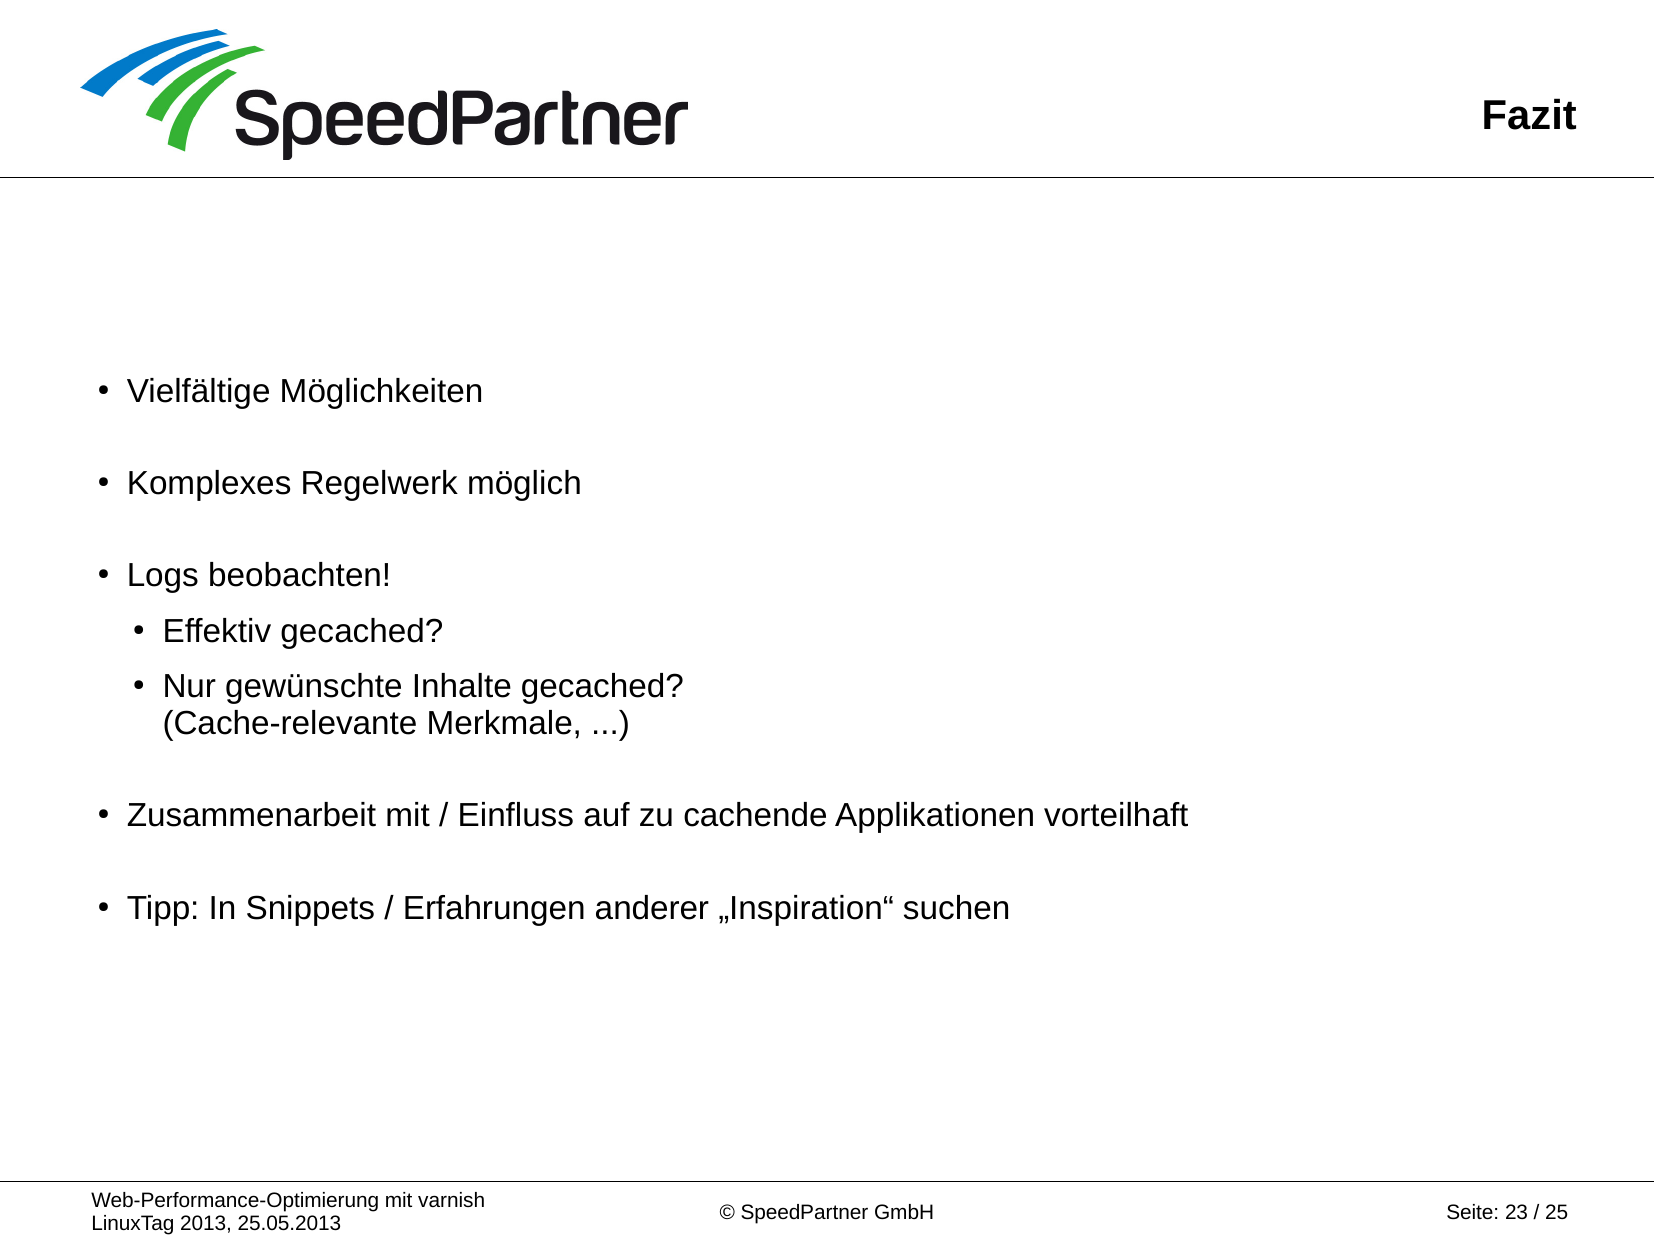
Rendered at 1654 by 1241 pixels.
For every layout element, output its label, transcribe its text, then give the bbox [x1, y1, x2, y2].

text_box Vielfältige Möglichkeiten Komplexes Regelwerk möglich Logs beobachten! Effektiv gecached? Nur gewünschte Inhalte gecached? (Cache-relevante Merkmale, ...) Zusammenarbeit mit / Einfluss auf zu cachende Applikationen vorteilhaft Tipp: In Snippets / Erfahrungen anderer „Inspiration“ suchen [82, 253, 1565, 1177]
title Fazit [590, 70, 1577, 160]
picture [80, 29, 688, 160]
